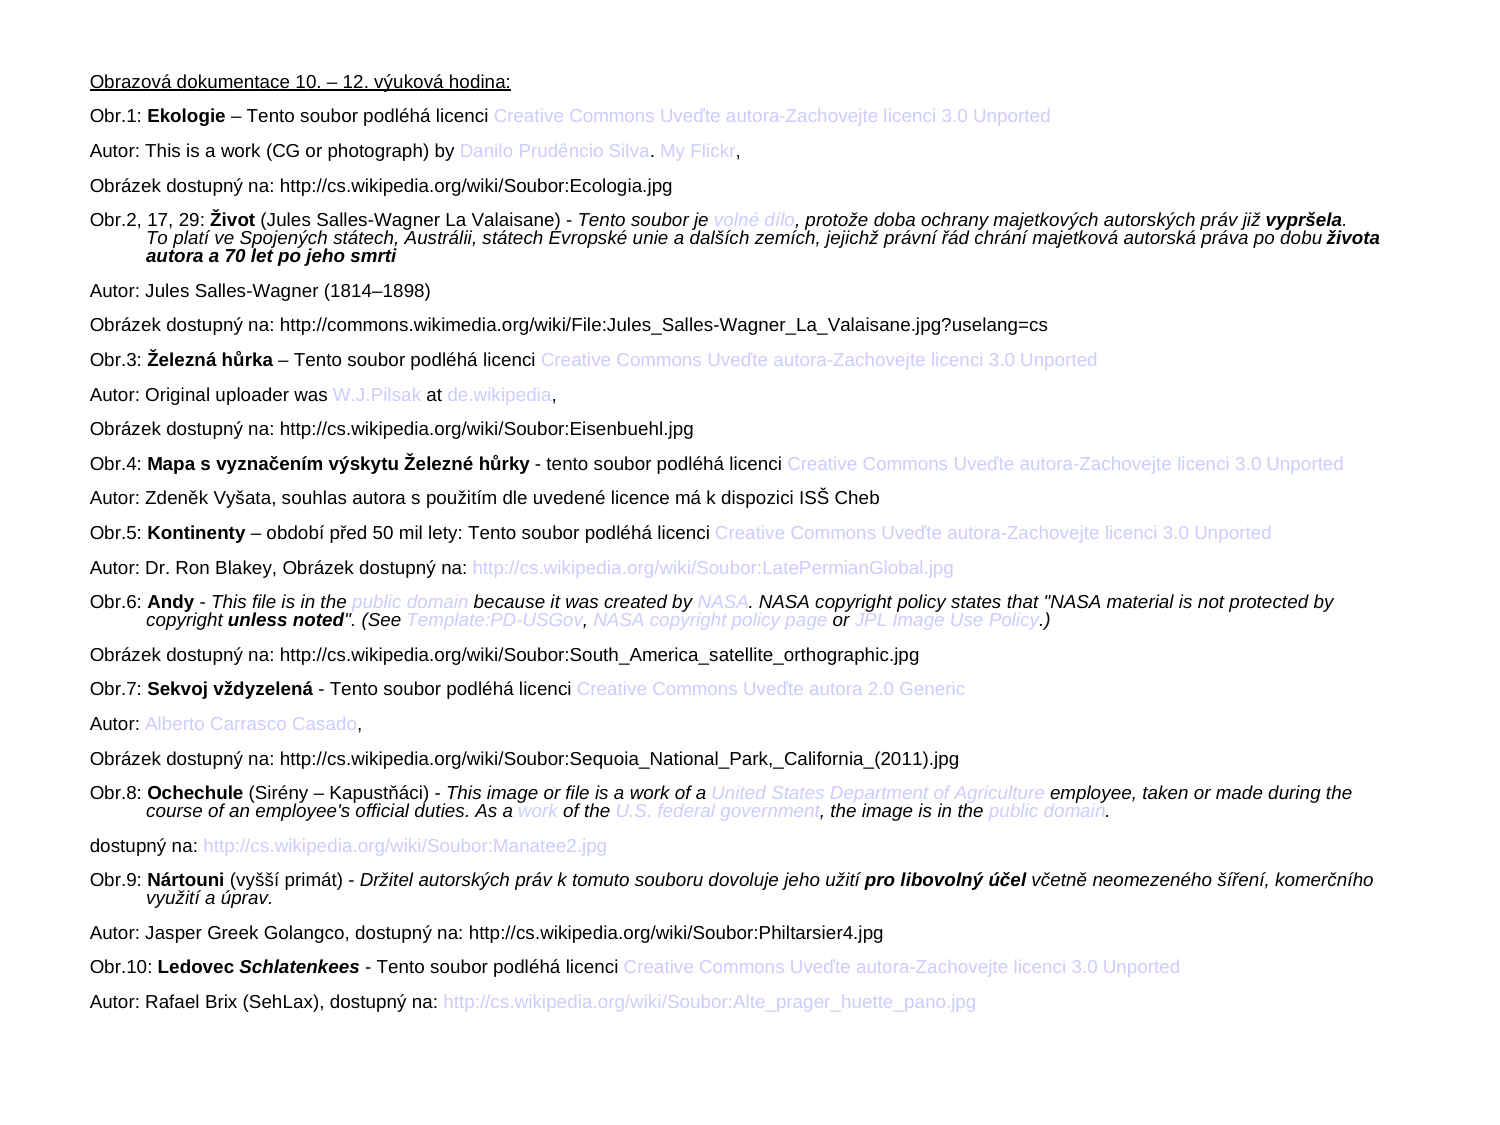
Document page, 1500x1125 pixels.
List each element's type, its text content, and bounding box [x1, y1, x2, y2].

list Obrazová dokumentace 10. – 12. výuková hodina: Obr.1: Ekologie – Tento soubor podléhá licenci Creative Commons Uveďte autora-Zachovejte licenci 3.0 Unported Autor: This is a work (CG or photograph) by Danilo Prudêncio Silva. My Flickr, Obrázek dostupný na: http://cs.wikipedia.org/wiki/Soubor:Ecologia.jpg Obr.2, 17, 29: Život (Jules Salles-Wagner La Valaisane) - Tento soubor je volné dílo, protože doba ochrany majetkových autorských práv již vypršela. To platí ve Spojených státech, Austrálii, státech Evropské unie a dalších zemích, jejichž právní řád chrání majetková autorská práva po dobu života autora a 70 let po jeho smrti Autor: Jules Salles-Wagner (1814–1898) Obrázek dostupný na: http://commons.wikimedia.org/wiki/File:Jules_Salles-Wagner_La_Valaisane.jpg?uselang=cs Obr.3: Železná hůrka – Tento soubor podléhá licenci Creative Commons Uveďte autora-Zachovejte licenci 3.0 Unported Autor: Original uploader was W.J.Pilsak at de.wikipedia, Obrázek dostupný na: http://cs.wikipedia.org/wiki/Soubor:Eisenbuehl.jpg Obr.4: Mapa s vyznačením výskytu Železné hůrky - tento soubor podléhá licenci Creative Commons Uveďte autora-Zachovejte licenci 3.0 Unported Autor: Zdeněk Vyšata, souhlas autora s použitím dle uvedené licence má k dispozici ISŠ Cheb Obr.5: Kontinenty – období před 50 mil lety: Tento soubor podléhá licenci Creative Commons Uveďte autora-Zachovejte licenci 3.0 Unported Autor: Dr. Ron Blakey, Obrázek dostupný na: http://cs.wikipedia.org/wiki/Soubor:LatePermianGlobal.jpg Obr.6: Andy - This file is in the public domain because it was created by NASA. NASA copyright policy states that "NASA material is not protected by copyright unless noted". (See Template:PD-USGov, NASA copyright policy page or JPL Image Use Policy.) Obrázek dostupný na: http://cs.wikipedia.org/wiki/Soubor:South_America_satellite_orthographic.jpg Obr.7: Sekvoj vždyzelená - Tento soubor podléhá licenci Creative Commons Uveďte autora 2.0 Generic Autor: Alberto Carrasco Casado, Obrázek dostupný na: http://cs.wikipedia.org/wiki/Soubor:Sequoia_National_Park,_California_(2011).jpg Obr.8: Ochechule (Sirény – Kapustňáci) - This image or file is a work of a United States Department of Agriculture employee, taken or made during the course of an employee's official duties. As a work of the U.S. federal government, the image is in the public domain. dostupný na: http://cs.wikipedia.org/wiki/Soubor:Manatee2.jpg Obr.9: Nártouni (vyšší primát) - Držitel autorských práv k tomuto souboru dovoluje jeho užití pro libovolný účel včetně neomezeného šíření, komerčního využití a úprav. Autor: Jasper Greek Golangco, dostupný na: http://cs.wikipedia.org/wiki/Soubor:Philtarsier4.jpg Obr.10: Ledovec Schlatenkees - Tento soubor podléhá licenci Creative Commons Uveďte autora-Zachovejte licenci 3.0 Unported Autor: Rafael Brix (SehLax), dostupný na: http://cs.wikipedia.org/wiki/Soubor:Alte_prager_huette_pano.jpg [75, 66, 1425, 1083]
